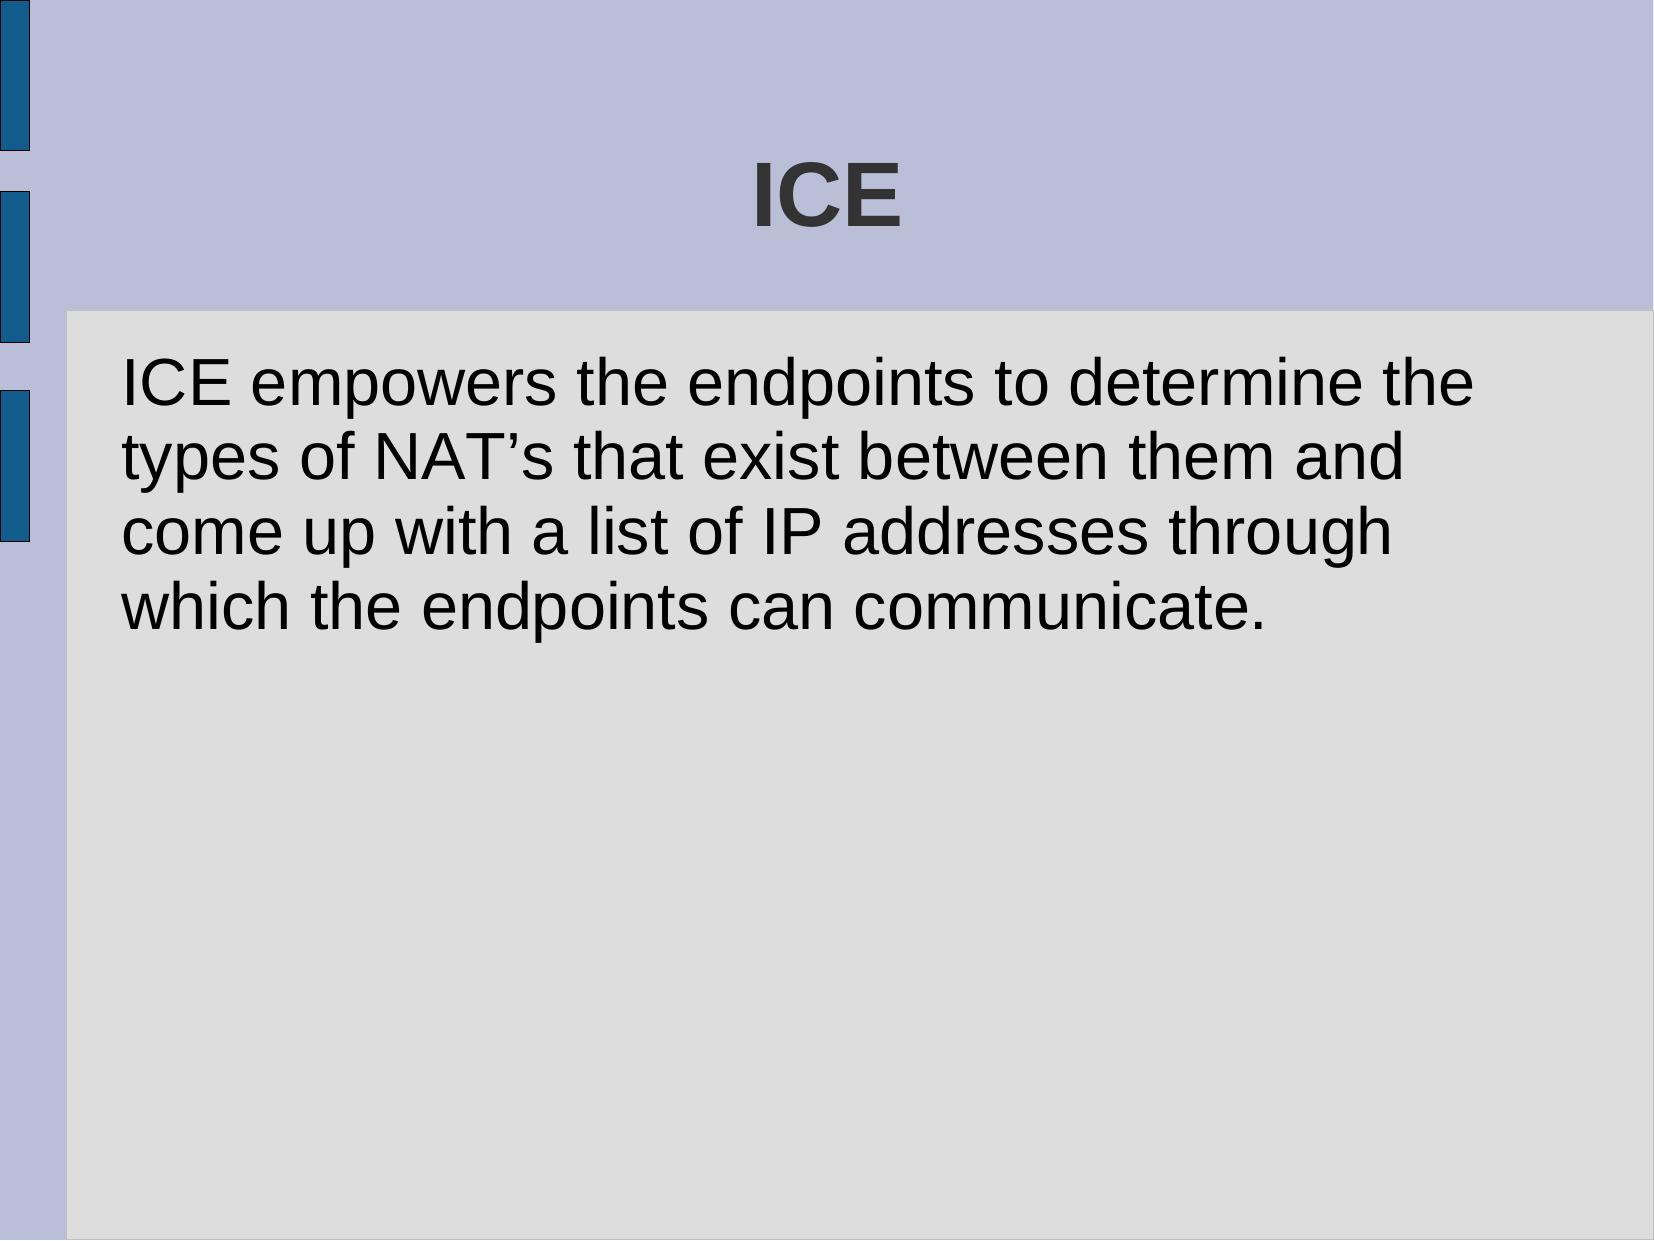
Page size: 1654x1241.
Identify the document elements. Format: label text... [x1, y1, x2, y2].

title ICE [121, 91, 1534, 299]
list ICE empowers the endpoints to determine the types of NAT’s that exist between them and come up with a list of IP addresses through which the endpoints can communicate. [121, 344, 1534, 1127]
